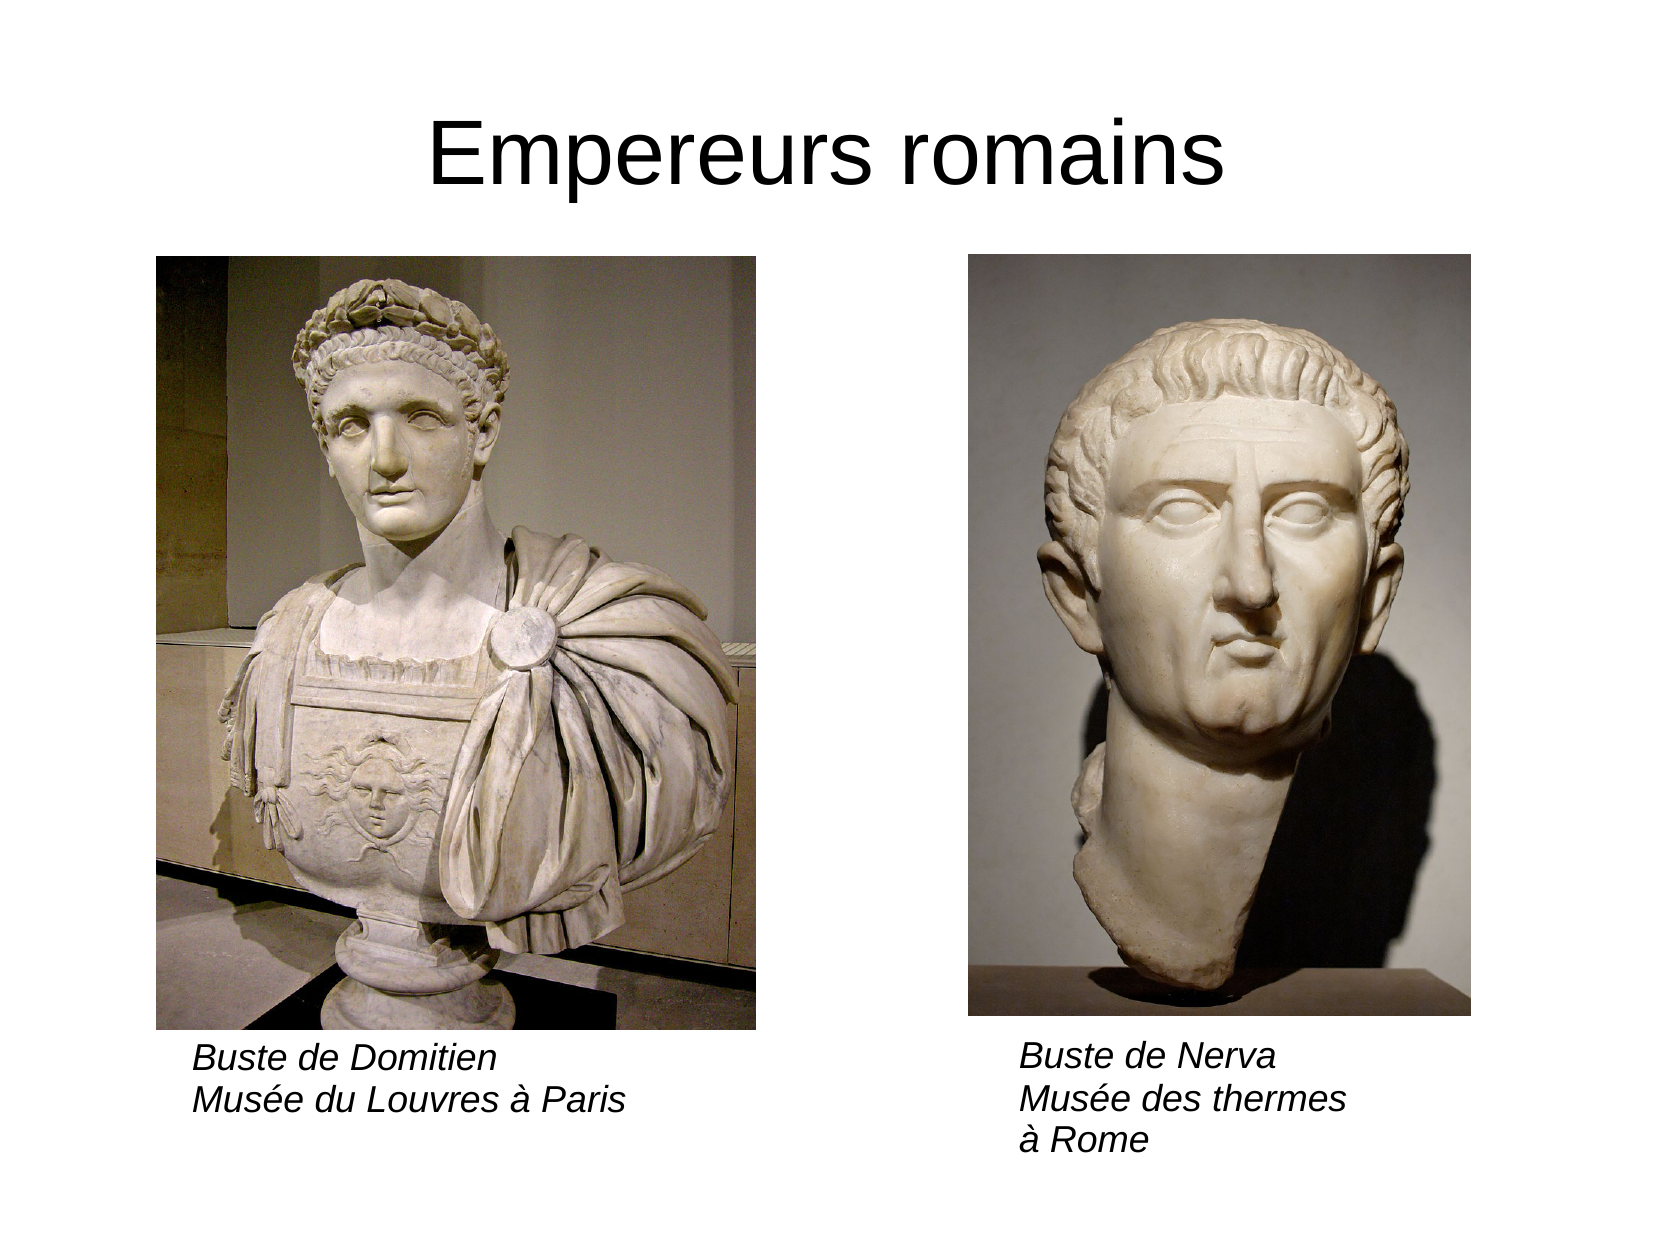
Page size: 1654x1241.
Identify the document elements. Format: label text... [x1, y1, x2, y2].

picture [156, 256, 756, 1030]
title Empereurs romains [82, 49, 1571, 257]
text_box Buste de Domitien Musée du Louvres à Paris [177, 1029, 756, 1129]
picture [968, 254, 1471, 1016]
text_box Buste de Nerva Musée des thermes à Rome [1003, 1027, 1371, 1169]
